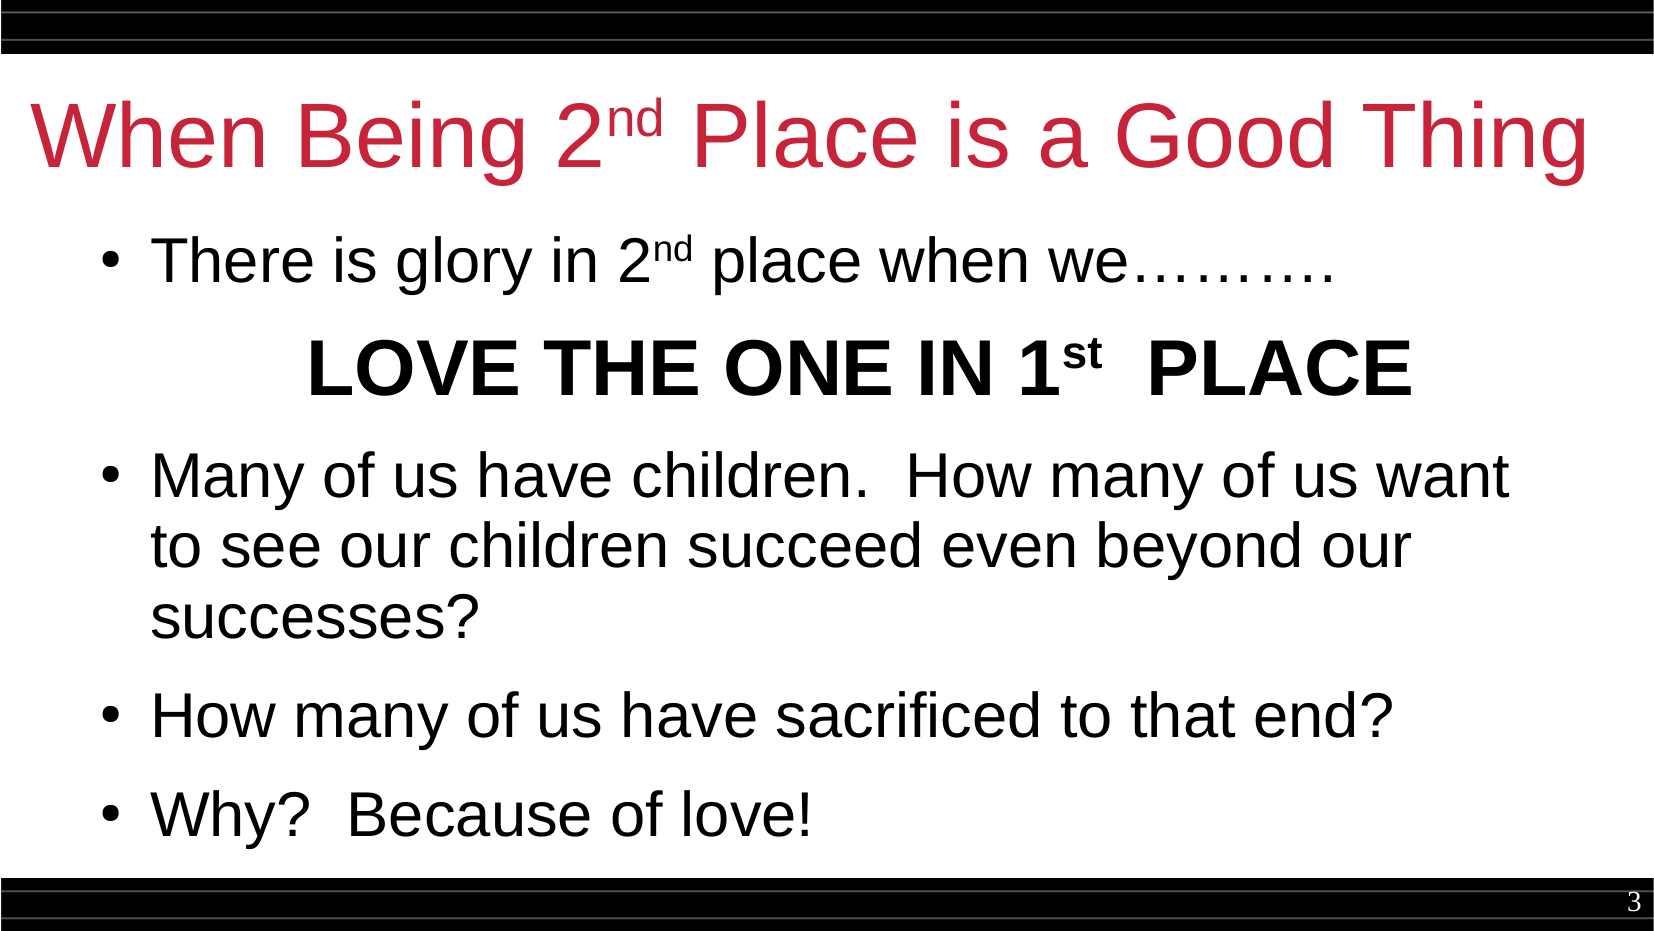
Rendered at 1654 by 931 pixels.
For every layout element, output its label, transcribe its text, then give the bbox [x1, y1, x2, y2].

title When Being 2nd Place is a Good Thing [30, 31, 1621, 241]
picture [1, 878, 1654, 931]
picture [1, 0, 1654, 54]
list There is glory in 2nd place when we………. LOVE THE ONE IN 1st PLACE Many of us have children. How many of us want to see our children succeed even beyond our successes? How many of us have sacrificed to that end? Why? Because of love! [82, 225, 1571, 856]
